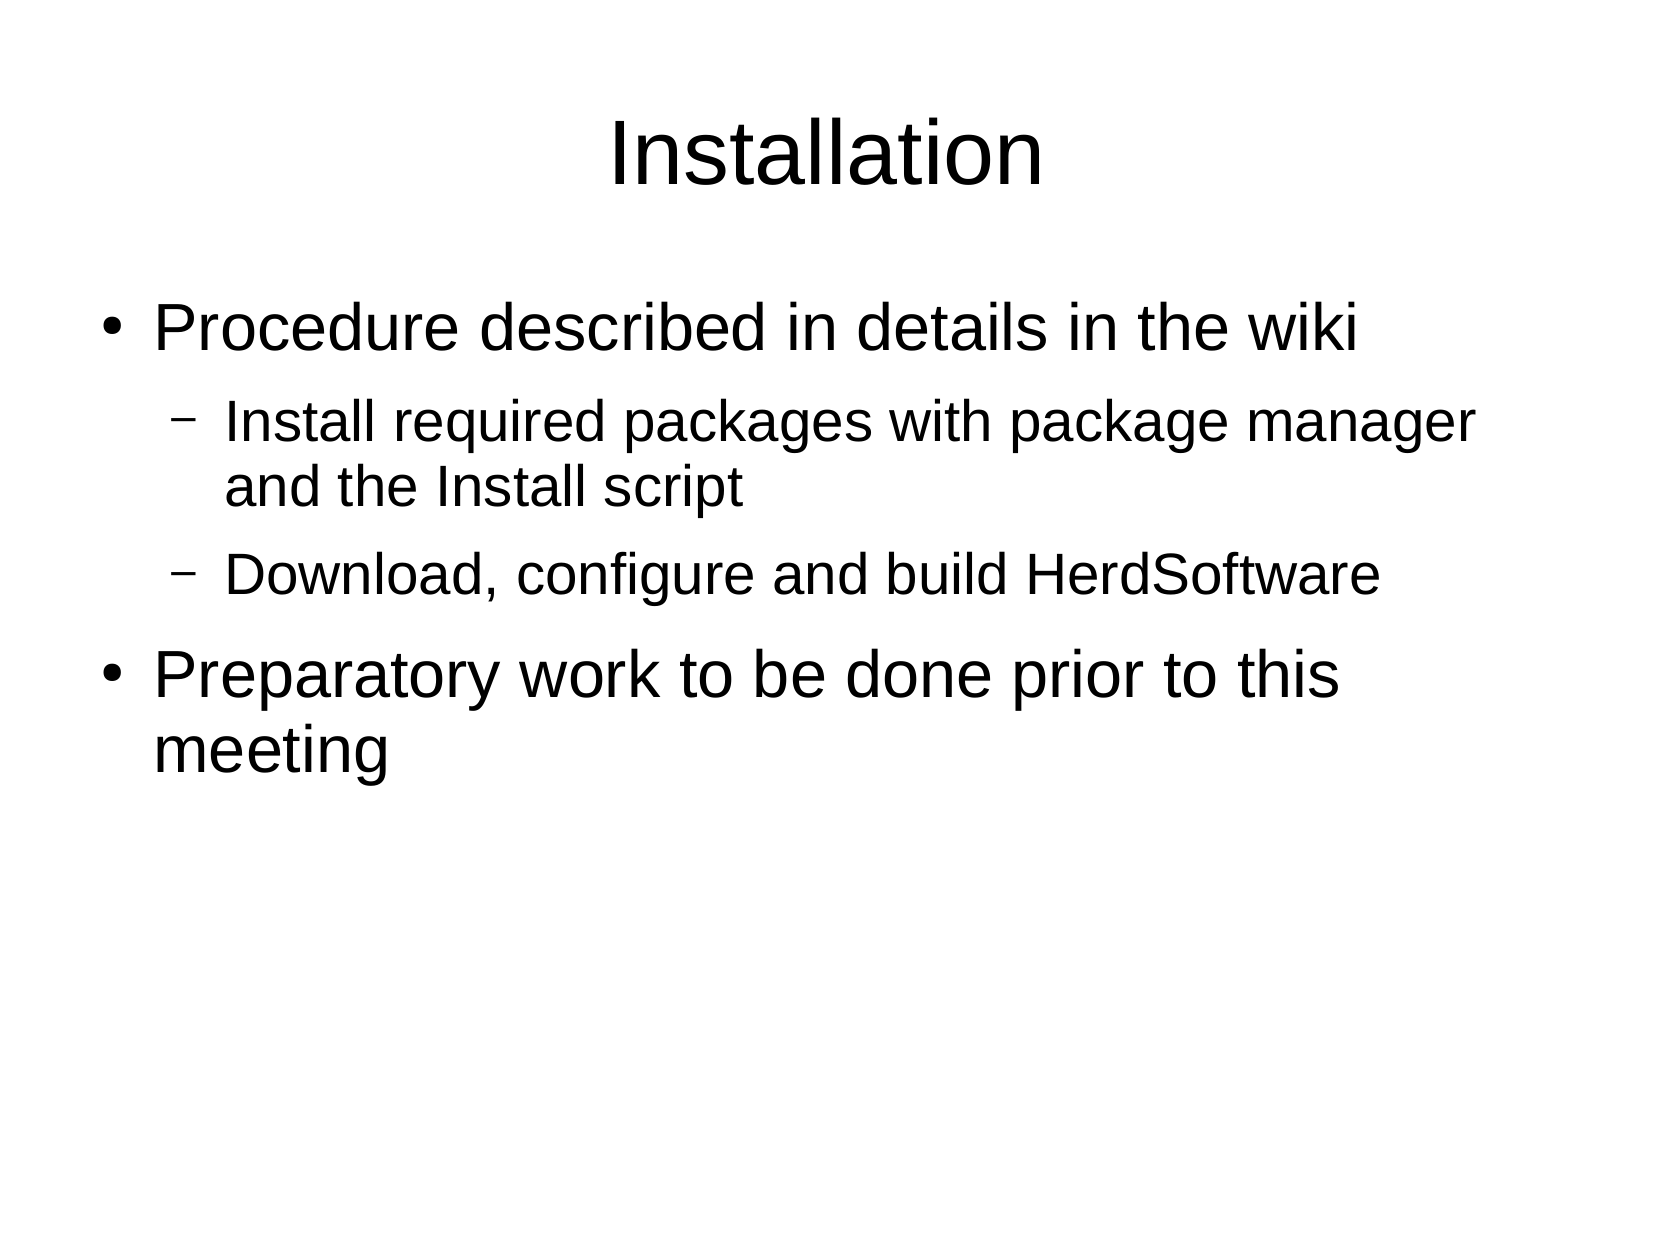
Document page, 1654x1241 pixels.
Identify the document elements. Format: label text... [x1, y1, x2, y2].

list Procedure described in details in the wiki Install required packages with package manager and the Install script Download, configure and build HerdSoftware Preparatory work to be done prior to this meeting [82, 290, 1571, 1010]
title Installation [82, 49, 1571, 257]
